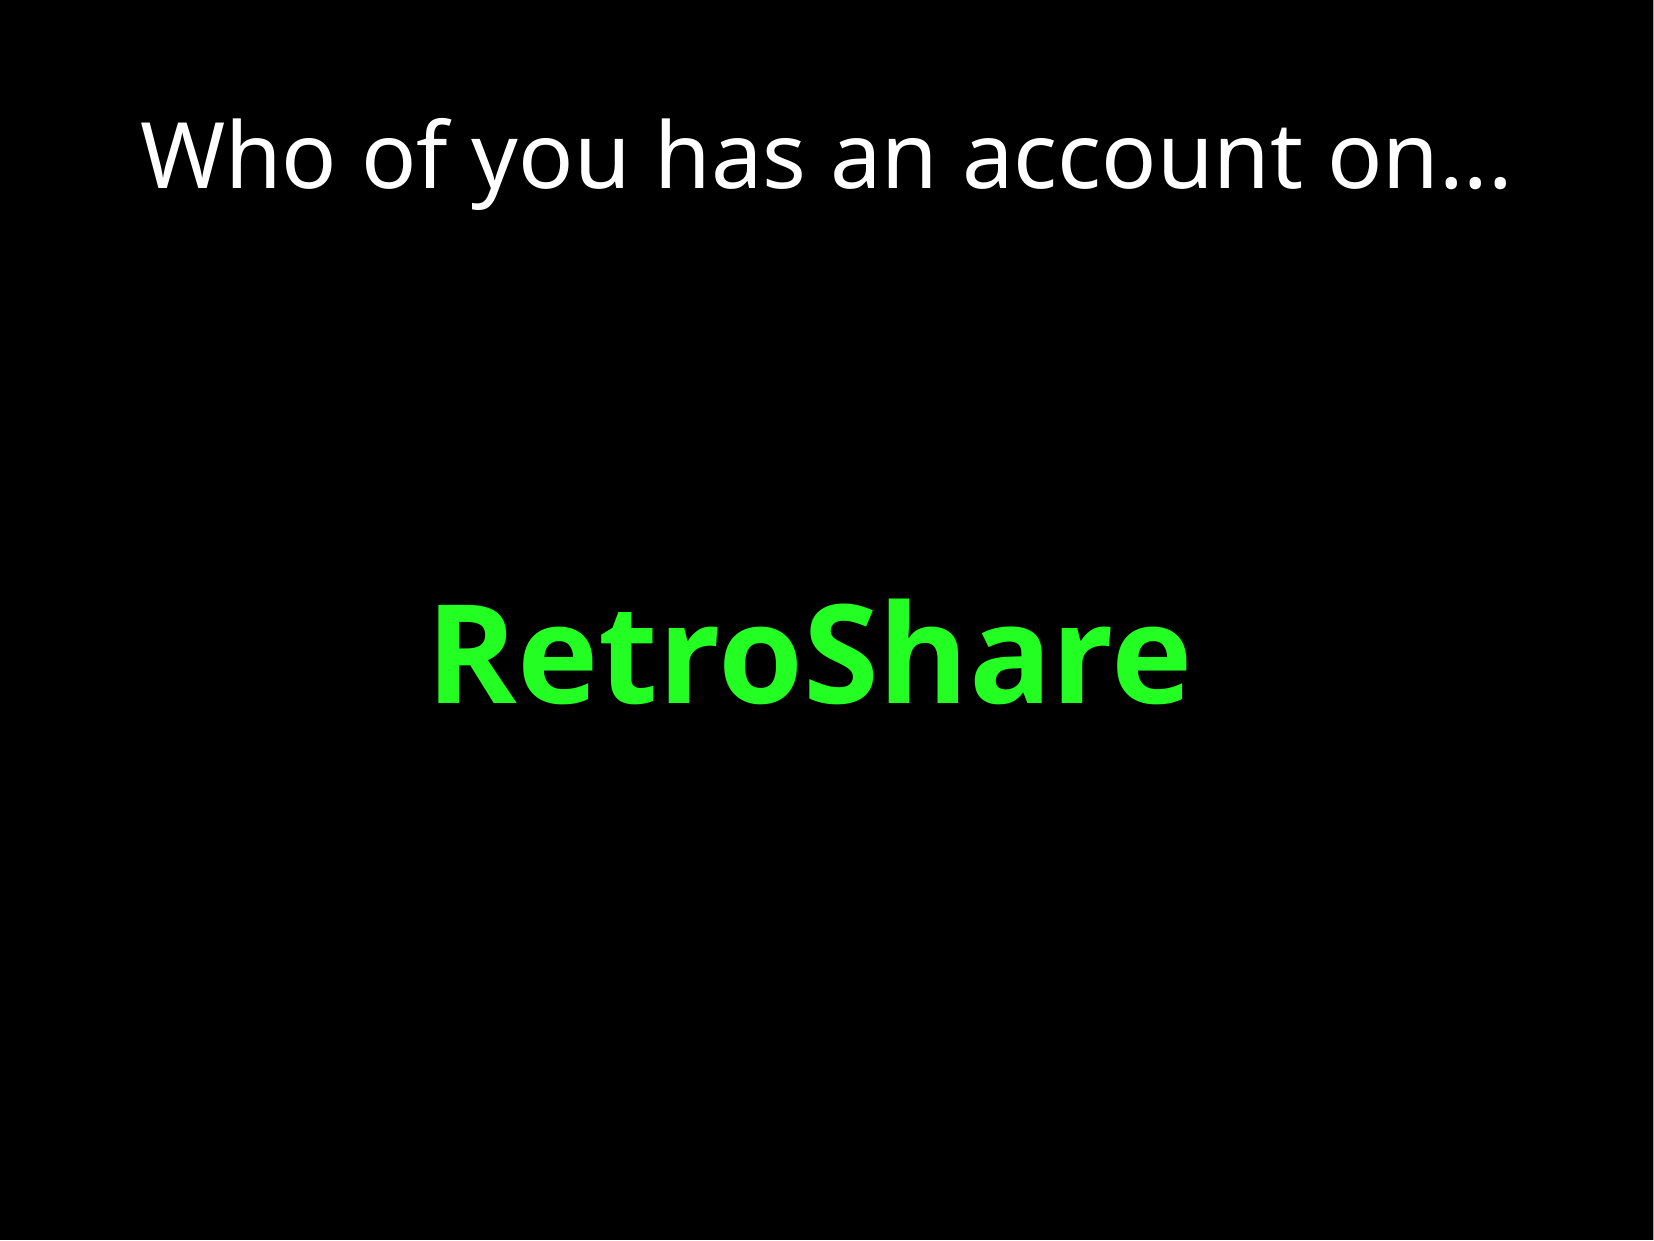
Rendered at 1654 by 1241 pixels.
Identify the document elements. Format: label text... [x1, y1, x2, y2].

list RetroShare [82, 290, 1538, 1010]
title Who of you has an account on... [82, 49, 1571, 257]
